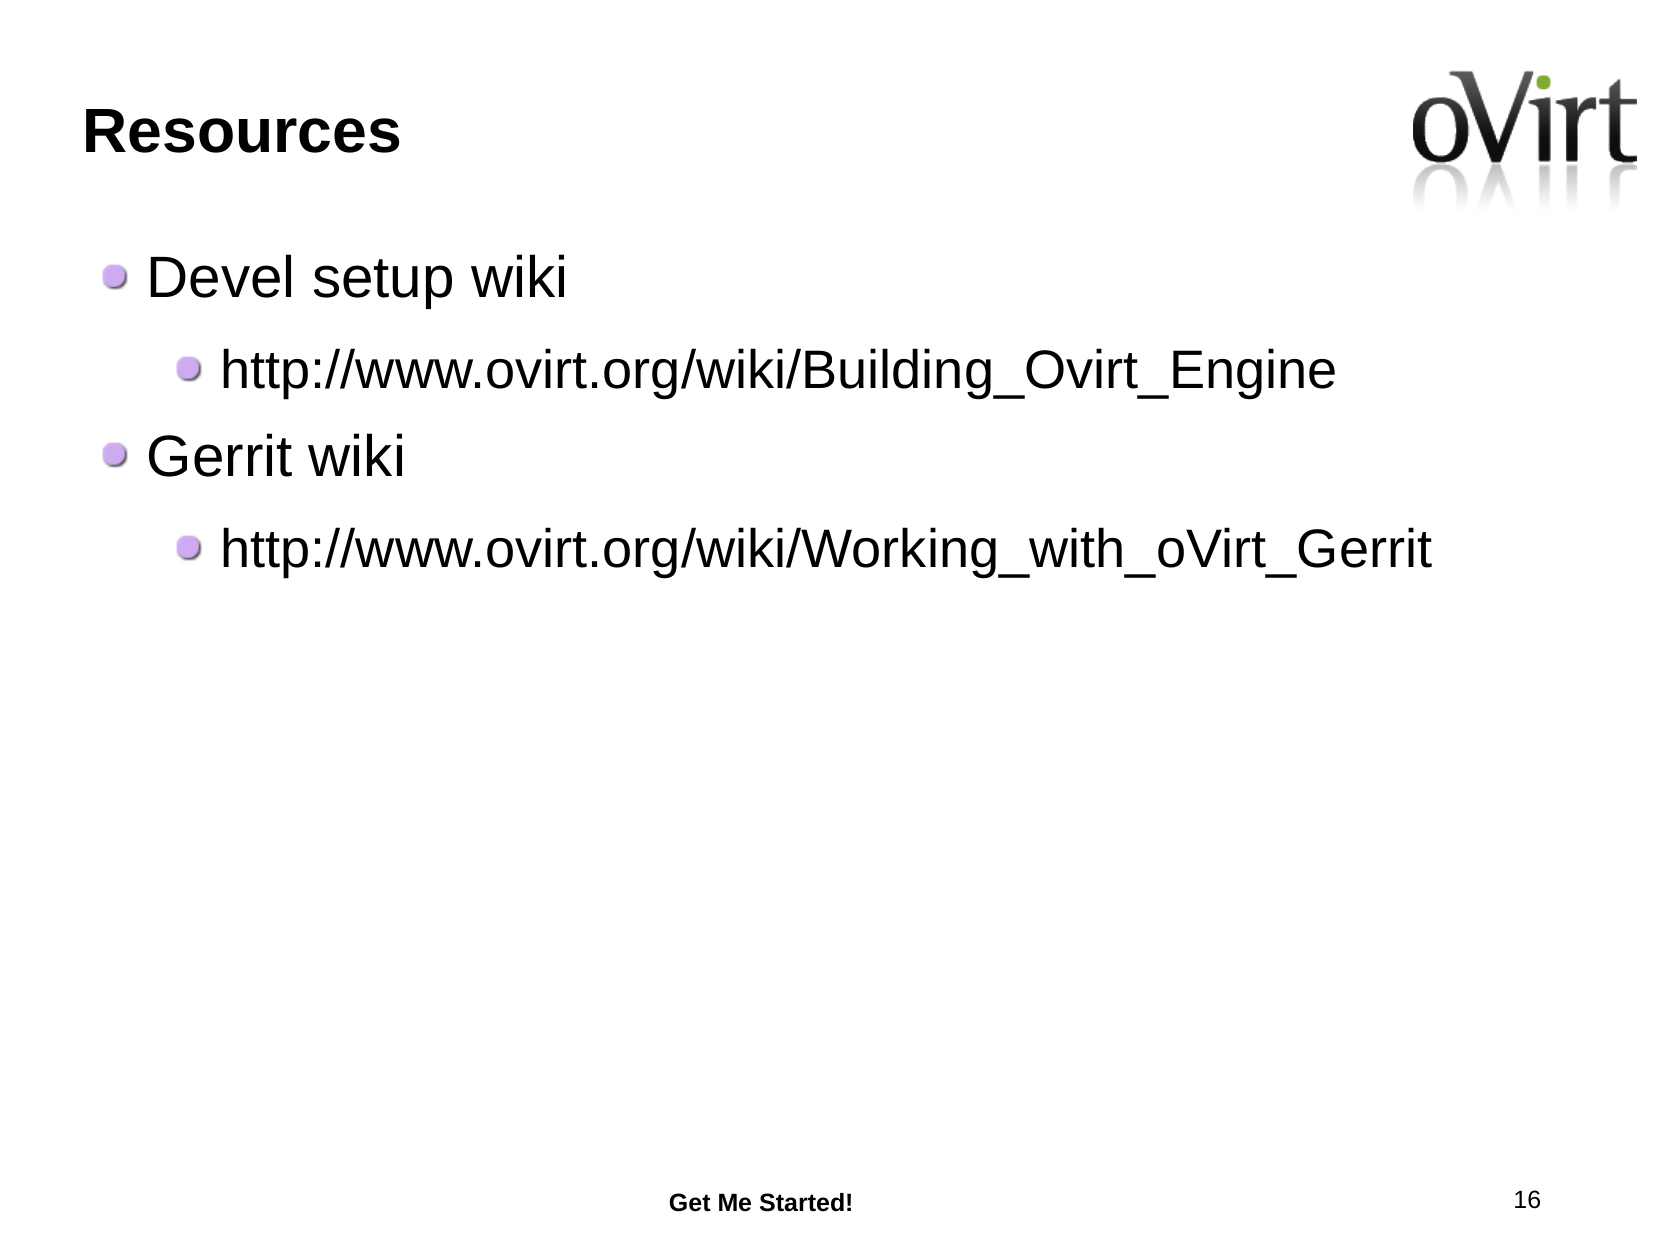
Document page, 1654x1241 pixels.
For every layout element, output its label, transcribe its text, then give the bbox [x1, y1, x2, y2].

title Resources [82, 37, 1303, 226]
list Devel setup wiki http://www.ovirt.org/wiki/Building_Ovirt_Engine Gerrit wiki http://www.ovirt.org/wiki/Working_with_oVirt_Gerrit [86, 244, 1576, 1039]
picture [1413, 63, 1637, 212]
